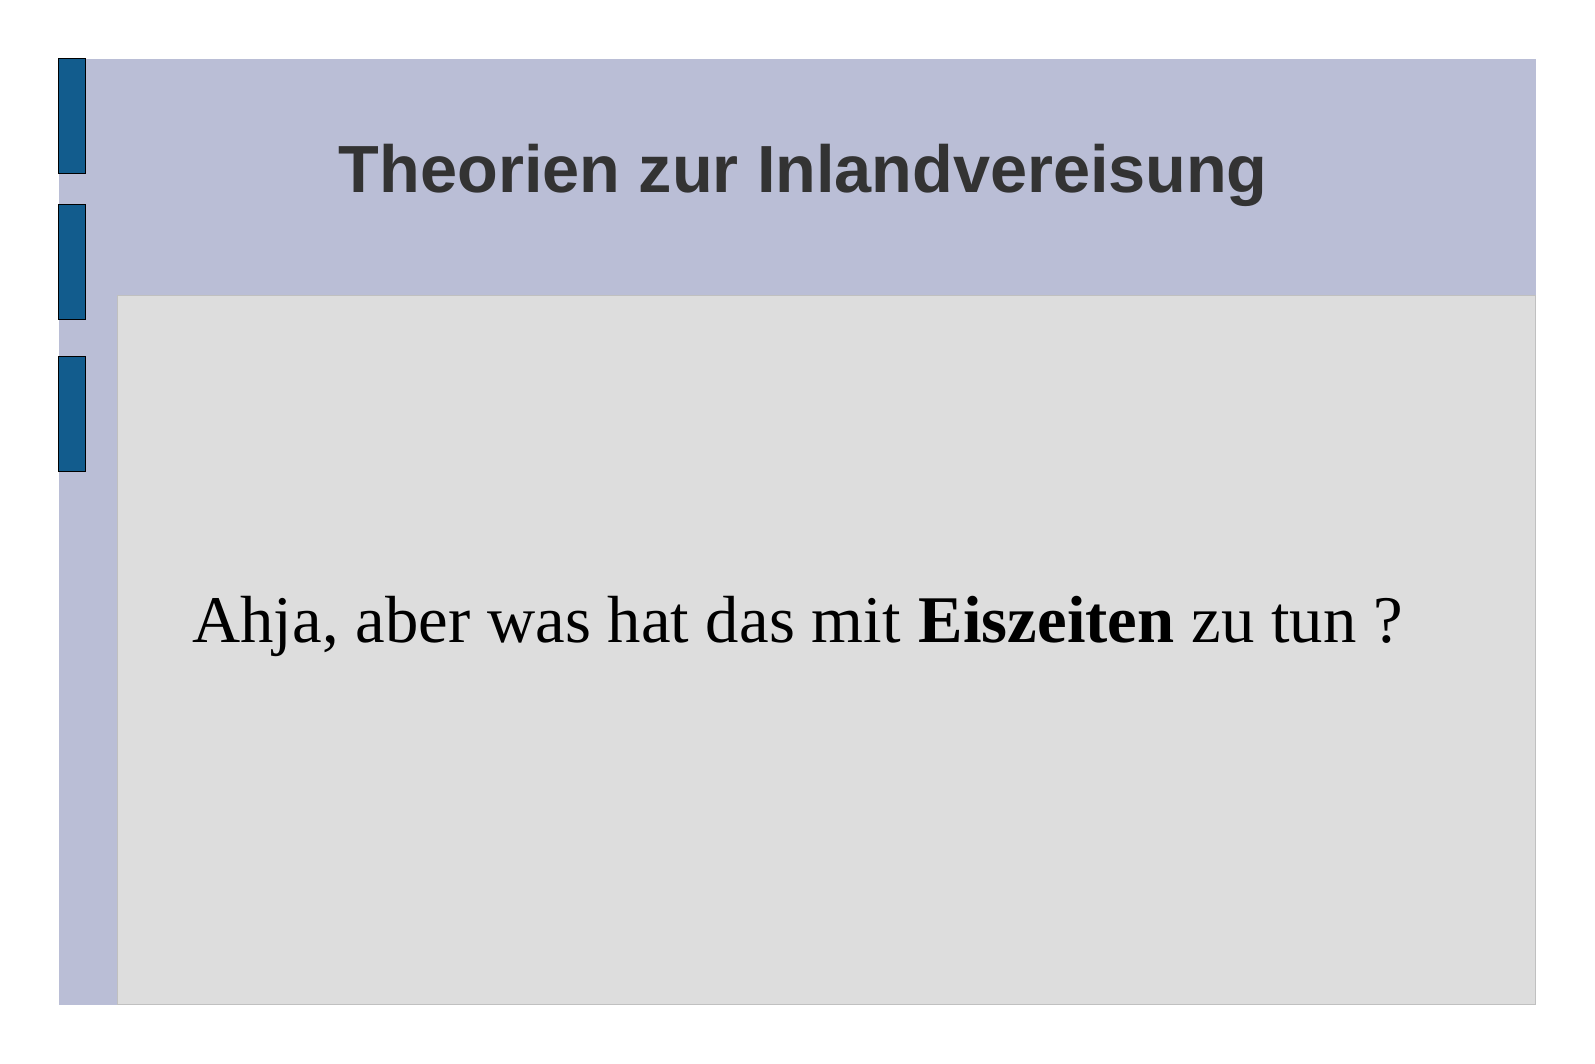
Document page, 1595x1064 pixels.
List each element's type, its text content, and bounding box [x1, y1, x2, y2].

title Theorien zur Inlandvereisung [167, 106, 1429, 308]
subtitle Ahja, aber was hat das mit Eiszeiten zu tun ? [167, 321, 1429, 918]
